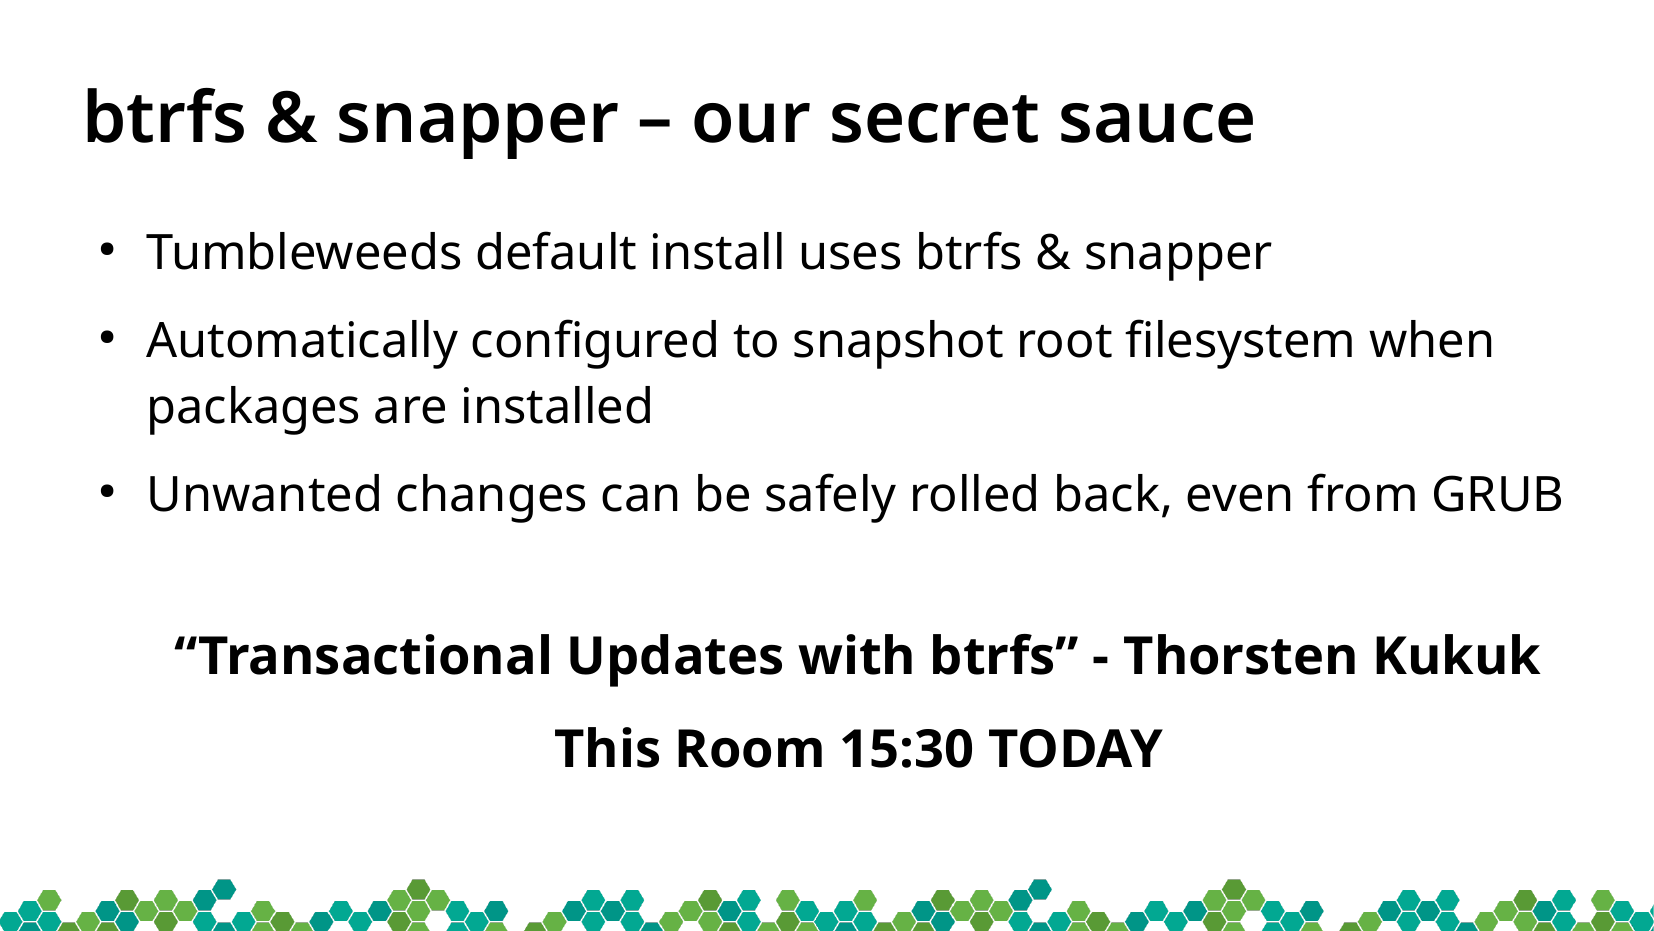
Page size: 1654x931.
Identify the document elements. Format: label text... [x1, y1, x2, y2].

list Tumbleweeds default install uses btrfs & snapper Automatically configured to snapshot root filesystem when packages are installed Unwanted changes can be safely rolled back, even from GRUB “Transactional Updates with btrfs” - Thorsten Kukuk This Room 15:30 TODAY [82, 217, 1571, 857]
title btrfs & snapper – our secret sauce [82, 37, 1571, 193]
picture [0, 871, 1654, 931]
